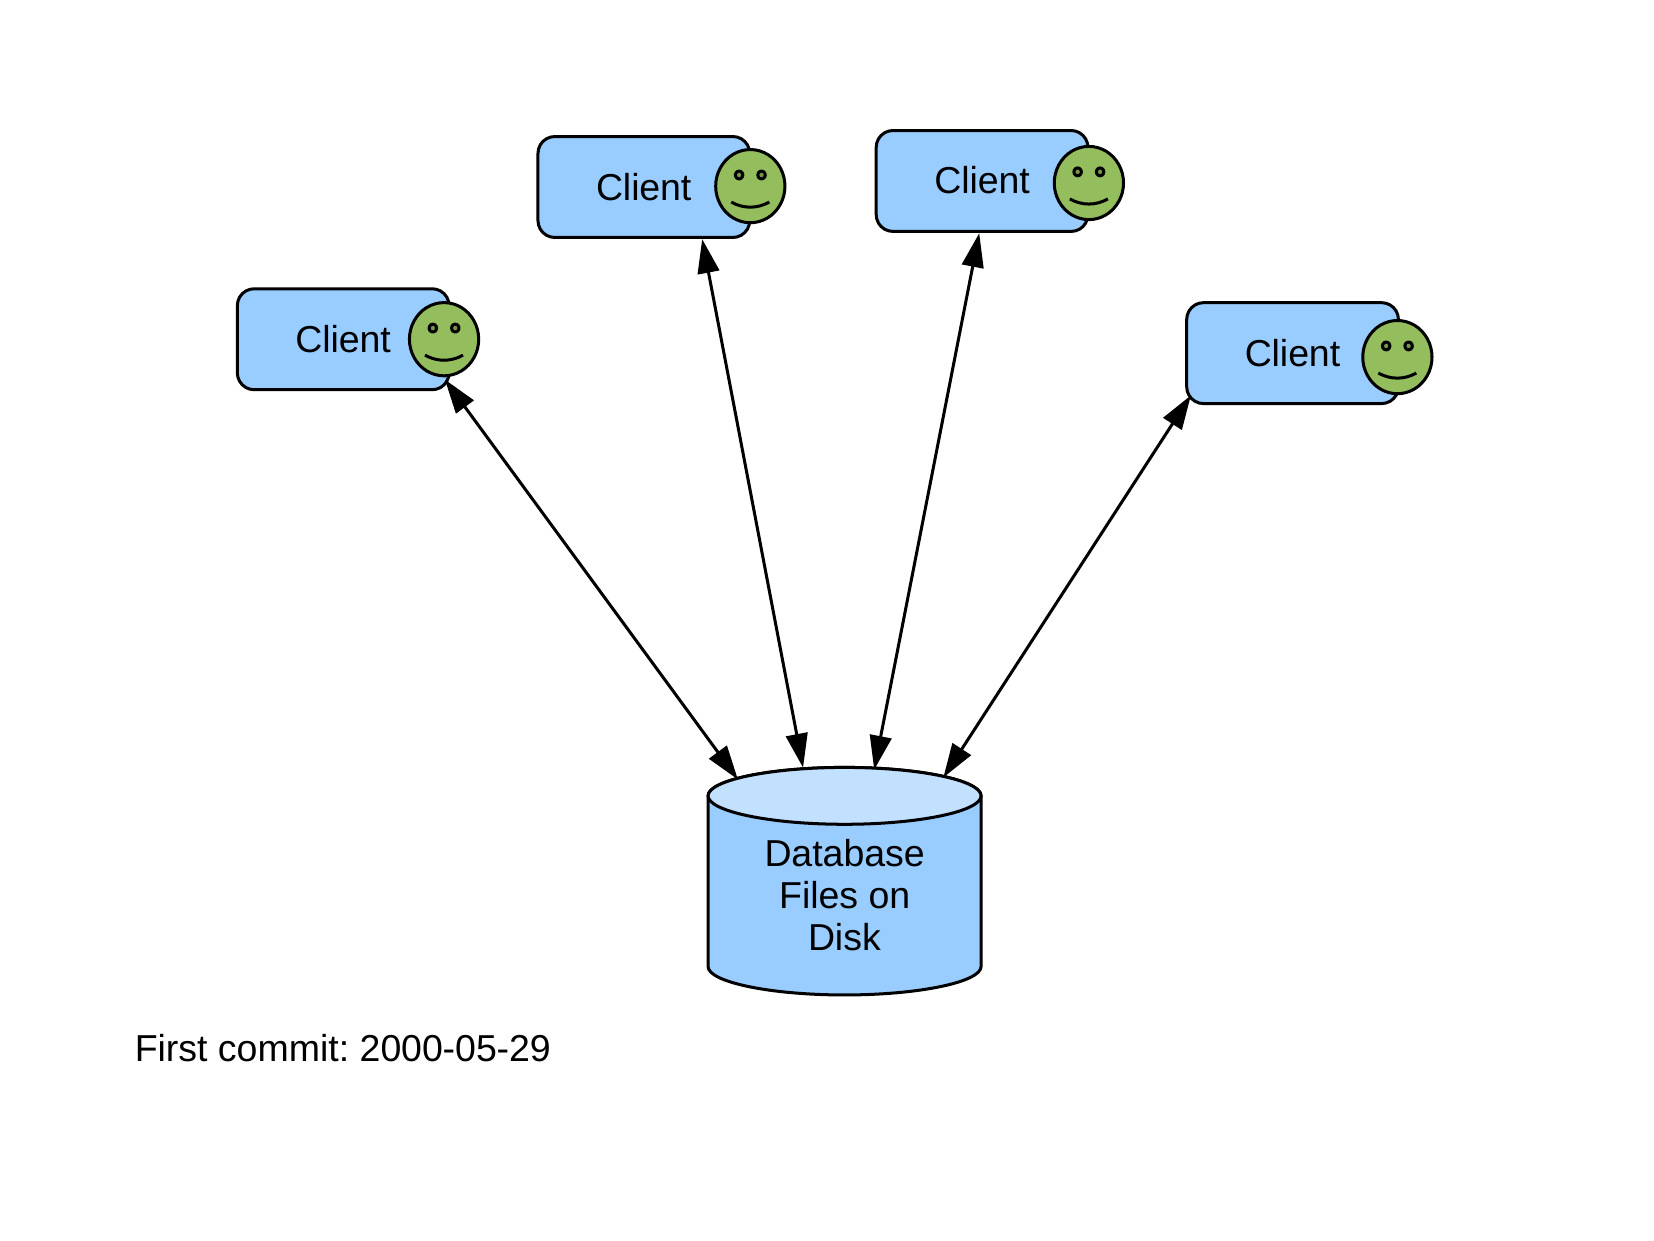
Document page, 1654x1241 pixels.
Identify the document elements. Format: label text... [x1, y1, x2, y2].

text_box [1362, 320, 1433, 394]
text_box [1054, 146, 1124, 220]
text_box [715, 149, 785, 223]
text_box Client [876, 130, 1088, 232]
text_box Client [237, 288, 449, 390]
text_box Client [537, 136, 750, 238]
text_box First commit: 2000-05-29 [120, 1020, 567, 1079]
text_box [409, 302, 479, 376]
text_box Database Files on Disk [708, 797, 982, 995]
text_box Client [1186, 302, 1399, 404]
